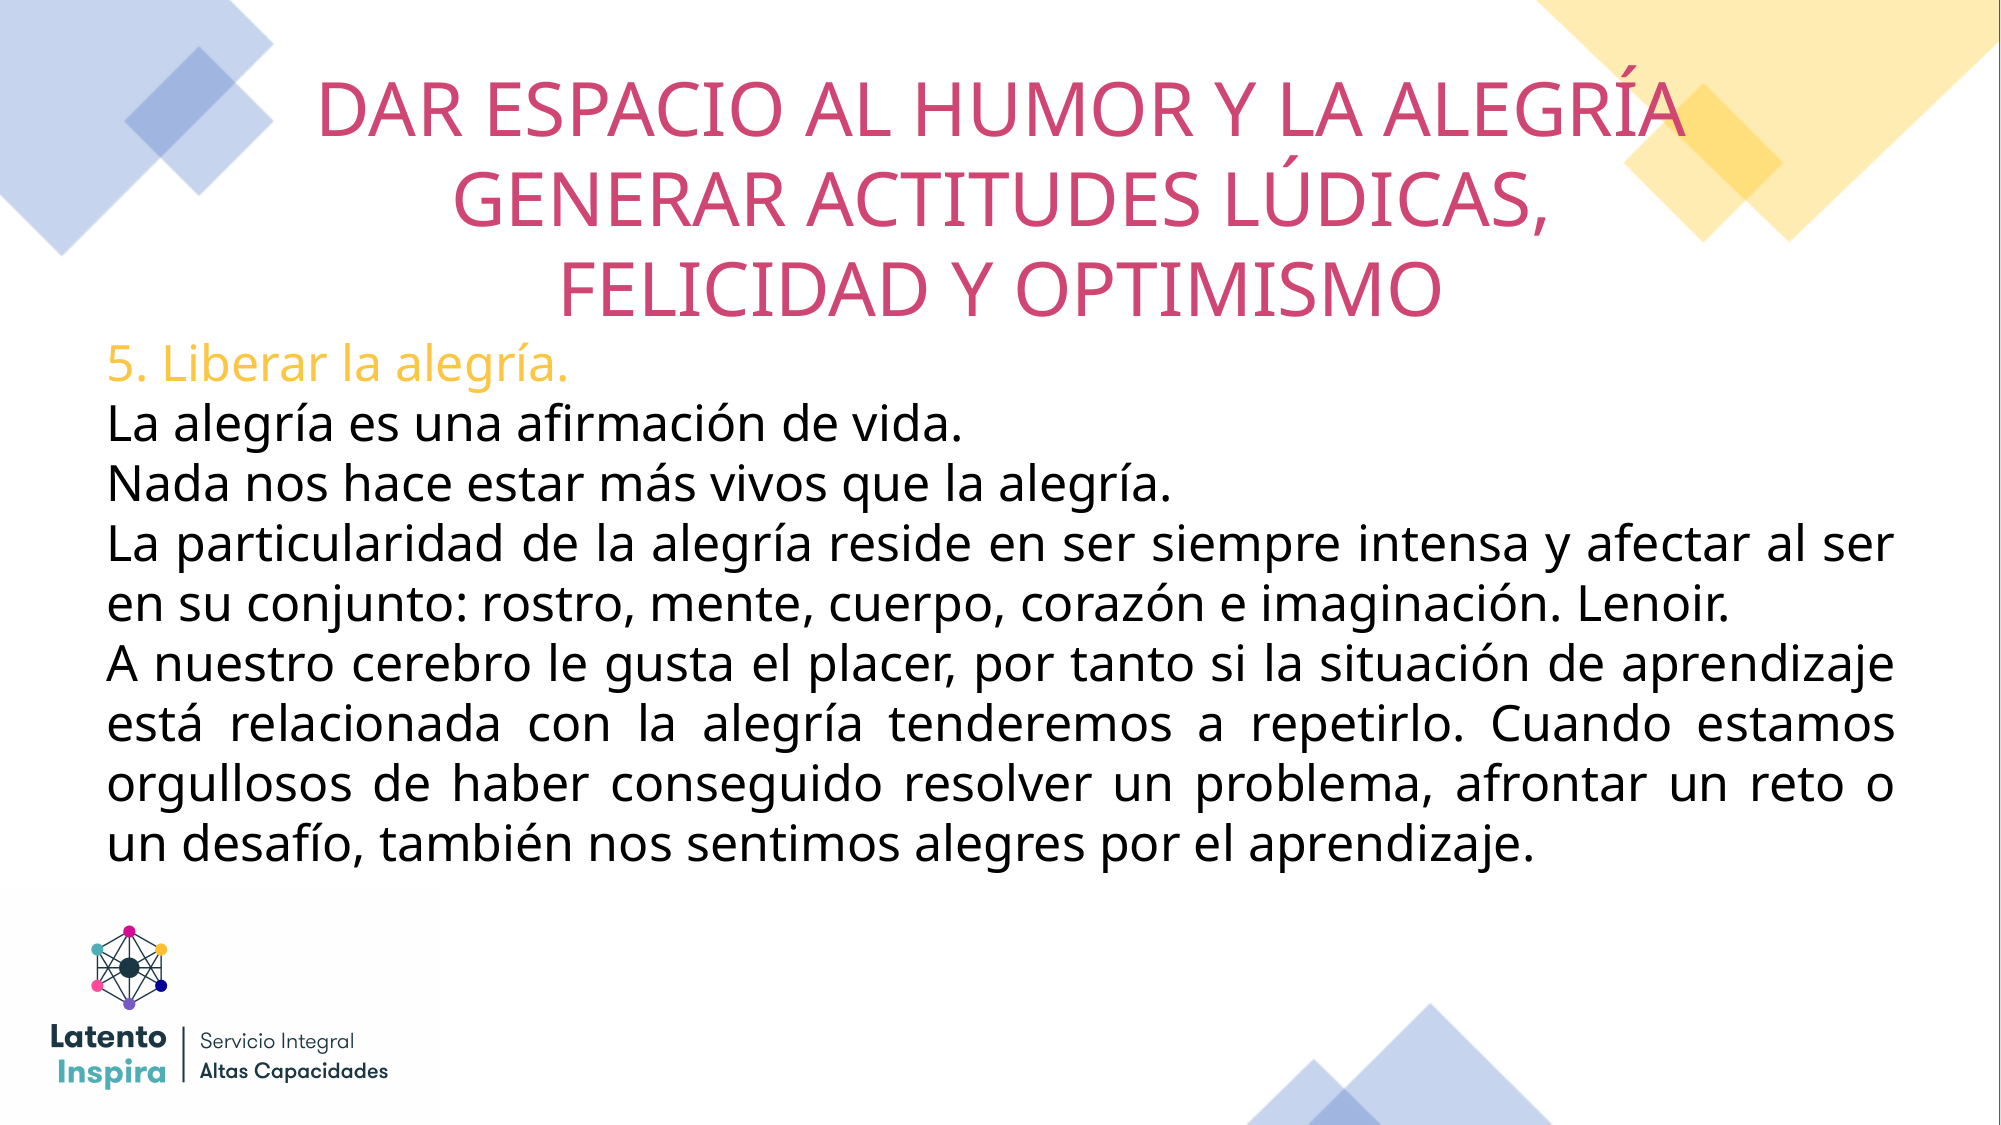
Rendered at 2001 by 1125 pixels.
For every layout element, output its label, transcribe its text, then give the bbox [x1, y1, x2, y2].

picture [0, 0, 2001, 1125]
text_box DAR ESPACIO AL HUMOR Y LA ALEGRÍA GENERAR ACTITUDES LÚDICAS, FELICIDAD Y OPTIMISMO 5. Liberar la alegría. La alegría es una afirmación de vida. Nada nos hace estar más vivos que la alegría. La particularidad de la alegría reside en ser siempre intensa y afectar al ser en su conjunto: rostro, mente, cuerpo, corazón e imaginación. Lenoir. A nuestro cerebro le gusta el placer, por tanto si la situación de aprendizaje está relacionada con la alegría tenderemos a repetirlo. Cuando estamos orgullosos de haber conseguido resolver un problema, afrontar un reto o un desafío, también nos sentimos alegres por el aprendizaje. [91, 53, 1912, 879]
